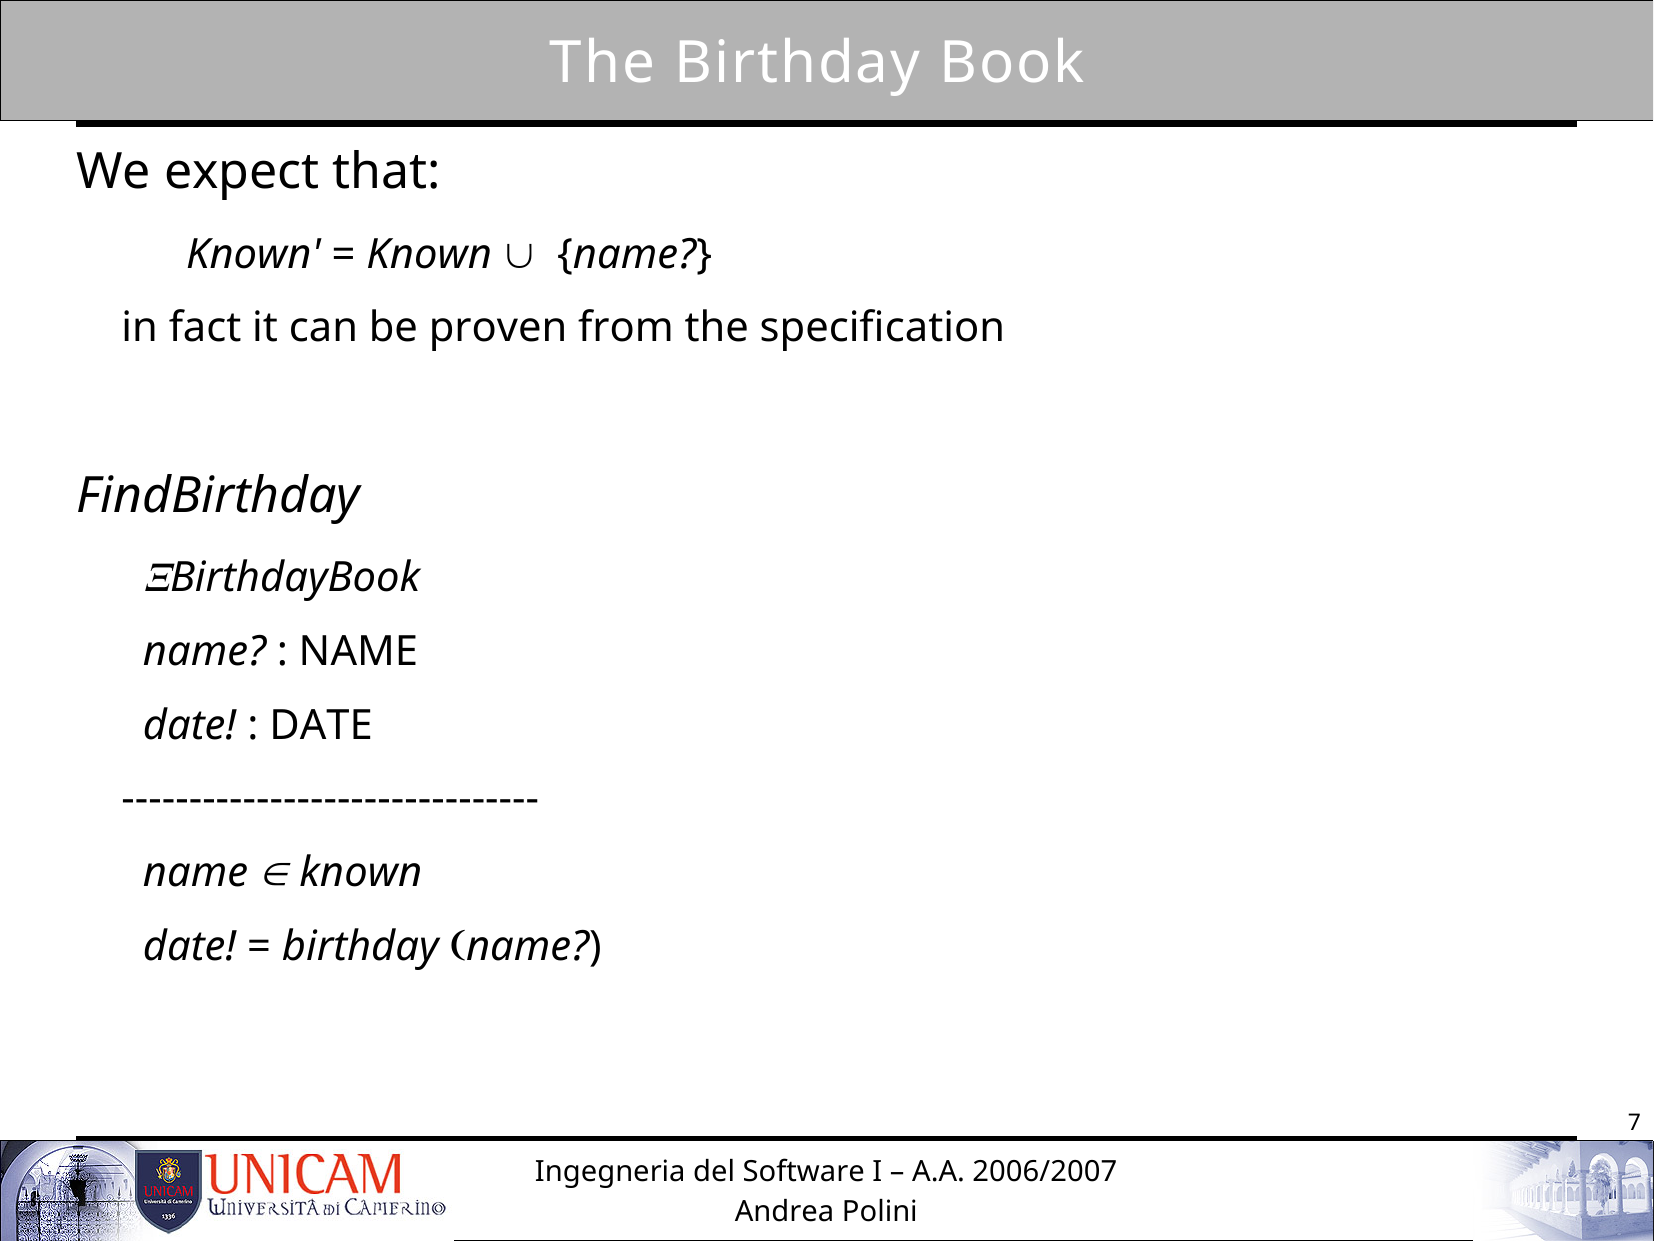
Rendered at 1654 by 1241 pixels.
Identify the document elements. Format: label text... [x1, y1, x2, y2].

picture [0, 1141, 454, 1241]
title The Birthday Book [0, 0, 1653, 121]
picture [1473, 1141, 1654, 1241]
list We expect that: Known' = Known  {name?} in fact it can be proven from the specification FindBirthday BirthdayBook name? : NAME date! : DATE ------------------------------- name  known date! = birthday (name?) [76, 135, 1577, 915]
